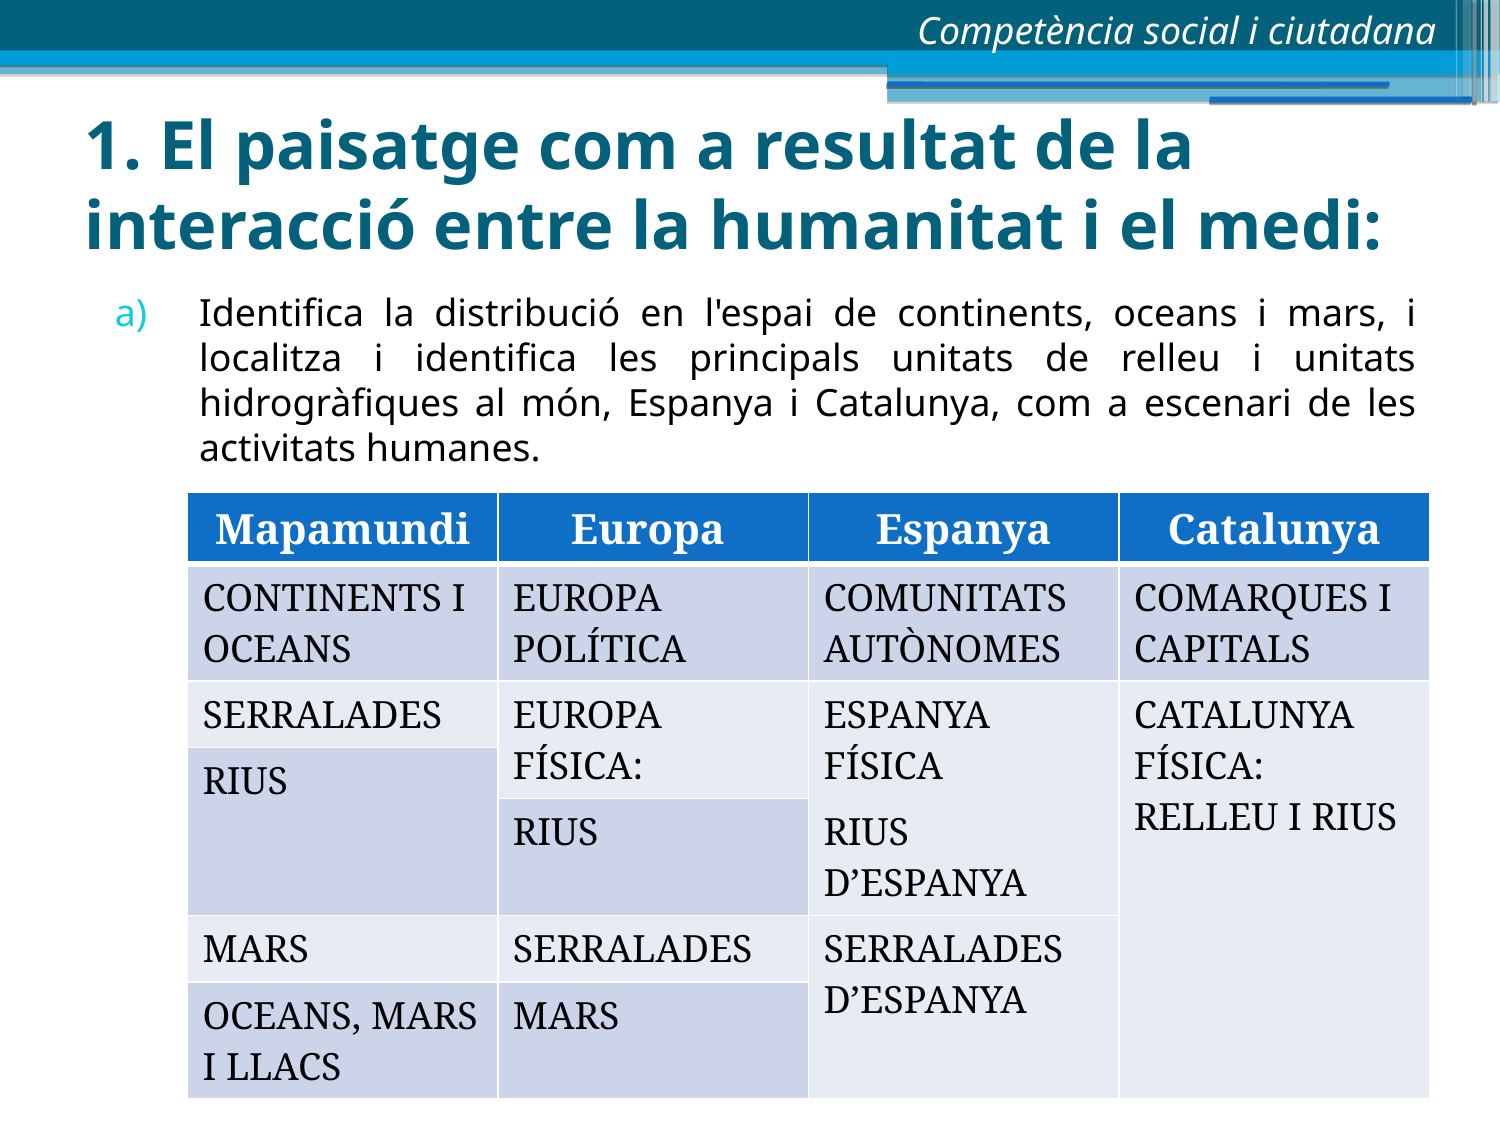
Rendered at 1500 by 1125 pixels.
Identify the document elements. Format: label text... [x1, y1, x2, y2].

table_cell SERRALADES [499, 916, 808, 981]
table_cell SERRALADES [188, 682, 497, 747]
table_cell ESPANYA FÍSICA [809, 682, 1118, 798]
text_box Competència social i ciutadana [902, 0, 1465, 60]
table_header Catalunya [1120, 493, 1429, 561]
table_header Europa [499, 493, 808, 561]
table_cell RIUS [499, 799, 808, 915]
table_cell EUROPA POLÍTICA [499, 567, 808, 680]
table_cell CATALUNYA FÍSICA: RELLEU I RIUS [1120, 682, 1429, 1098]
table_cell COMUNITATS AUTÒNOMES [809, 567, 1118, 680]
table_cell OCEANS, MARS I LLACS [188, 983, 497, 1098]
table_cell MARS [499, 983, 808, 1098]
title 1. El paisatge com a resultat de la interacció entre la humanitat i el medi: [70, 128, 1500, 317]
table_cell MARS [188, 916, 497, 981]
table_cell SERRALADES D’ESPANYA [809, 916, 1118, 1098]
table_cell COMARQUES I CAPITALS [1120, 567, 1429, 680]
list Identifica la distribució en l'espai de continents, oceans i mars, i localitza i identifica les principals unitats de relleu i unitats hidrogràfiques al món, Espanya i Catalunya, com a escenari de les activitats humanes. [82, 281, 1432, 991]
table_cell CONTINENTS I OCEANS [188, 567, 497, 680]
table_cell RIUS [188, 748, 497, 915]
table_cell EUROPA FÍSICA: [499, 682, 808, 798]
table_cell RIUS D’ESPANYA [809, 798, 1118, 915]
table_header Mapamundi [188, 493, 497, 561]
table_header Espanya [809, 493, 1118, 561]
